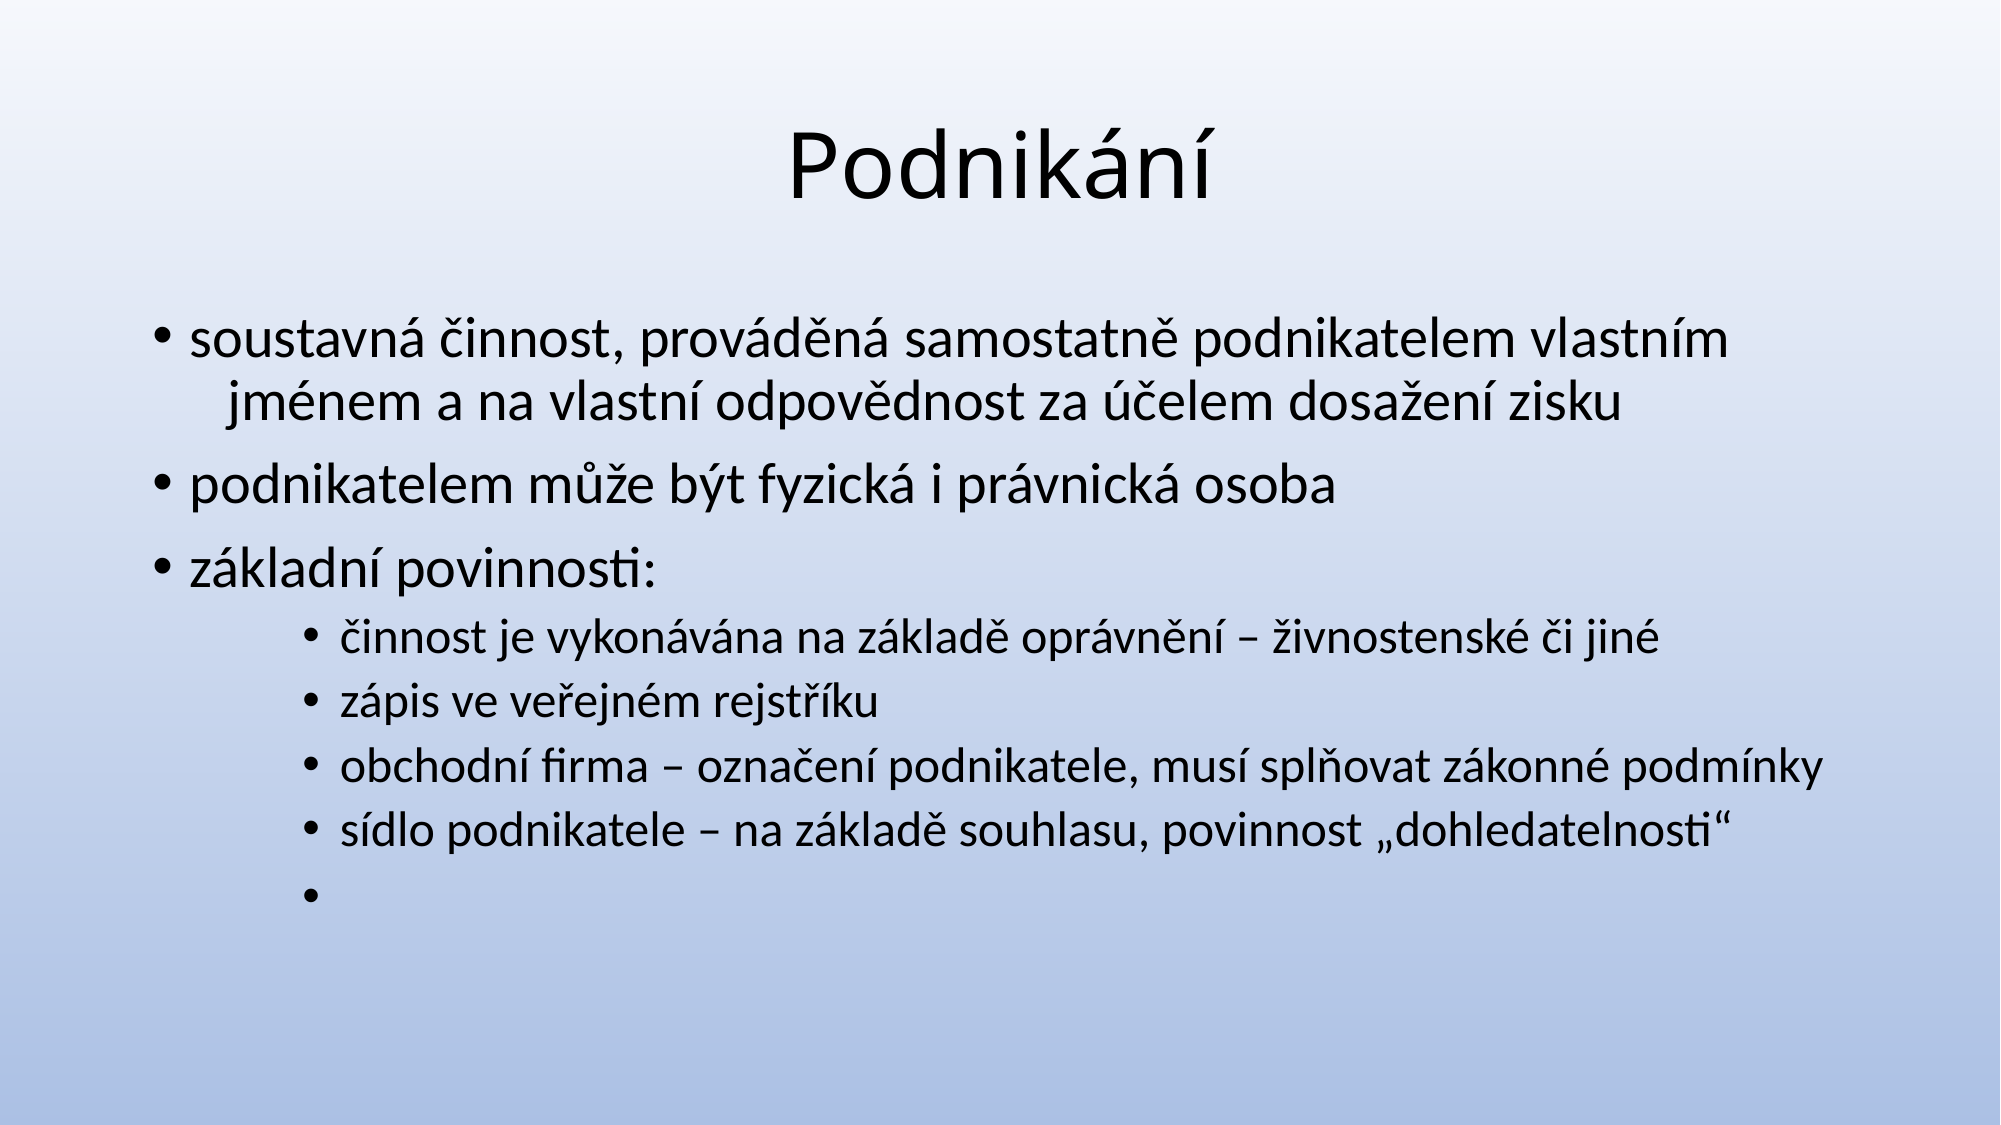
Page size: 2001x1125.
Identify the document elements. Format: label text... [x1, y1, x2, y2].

title Podnikání [137, 59, 1863, 278]
list soustavná činnost, prováděná samostatně podnikatelem vlastním jménem a na vlastní odpovědnost za účelem dosažení zisku podnikatelem může být fyzická i právnická osoba základní povinnosti: činnost je vykonávána na základě oprávnění – živnostenské či jiné zápis ve veřejném rejstříku obchodní firma – označení podnikatele, musí splňovat zákonné podmínky sídlo podnikatele – na základě souhlasu, povinnost „dohledatelnosti“ [137, 299, 1863, 1014]
